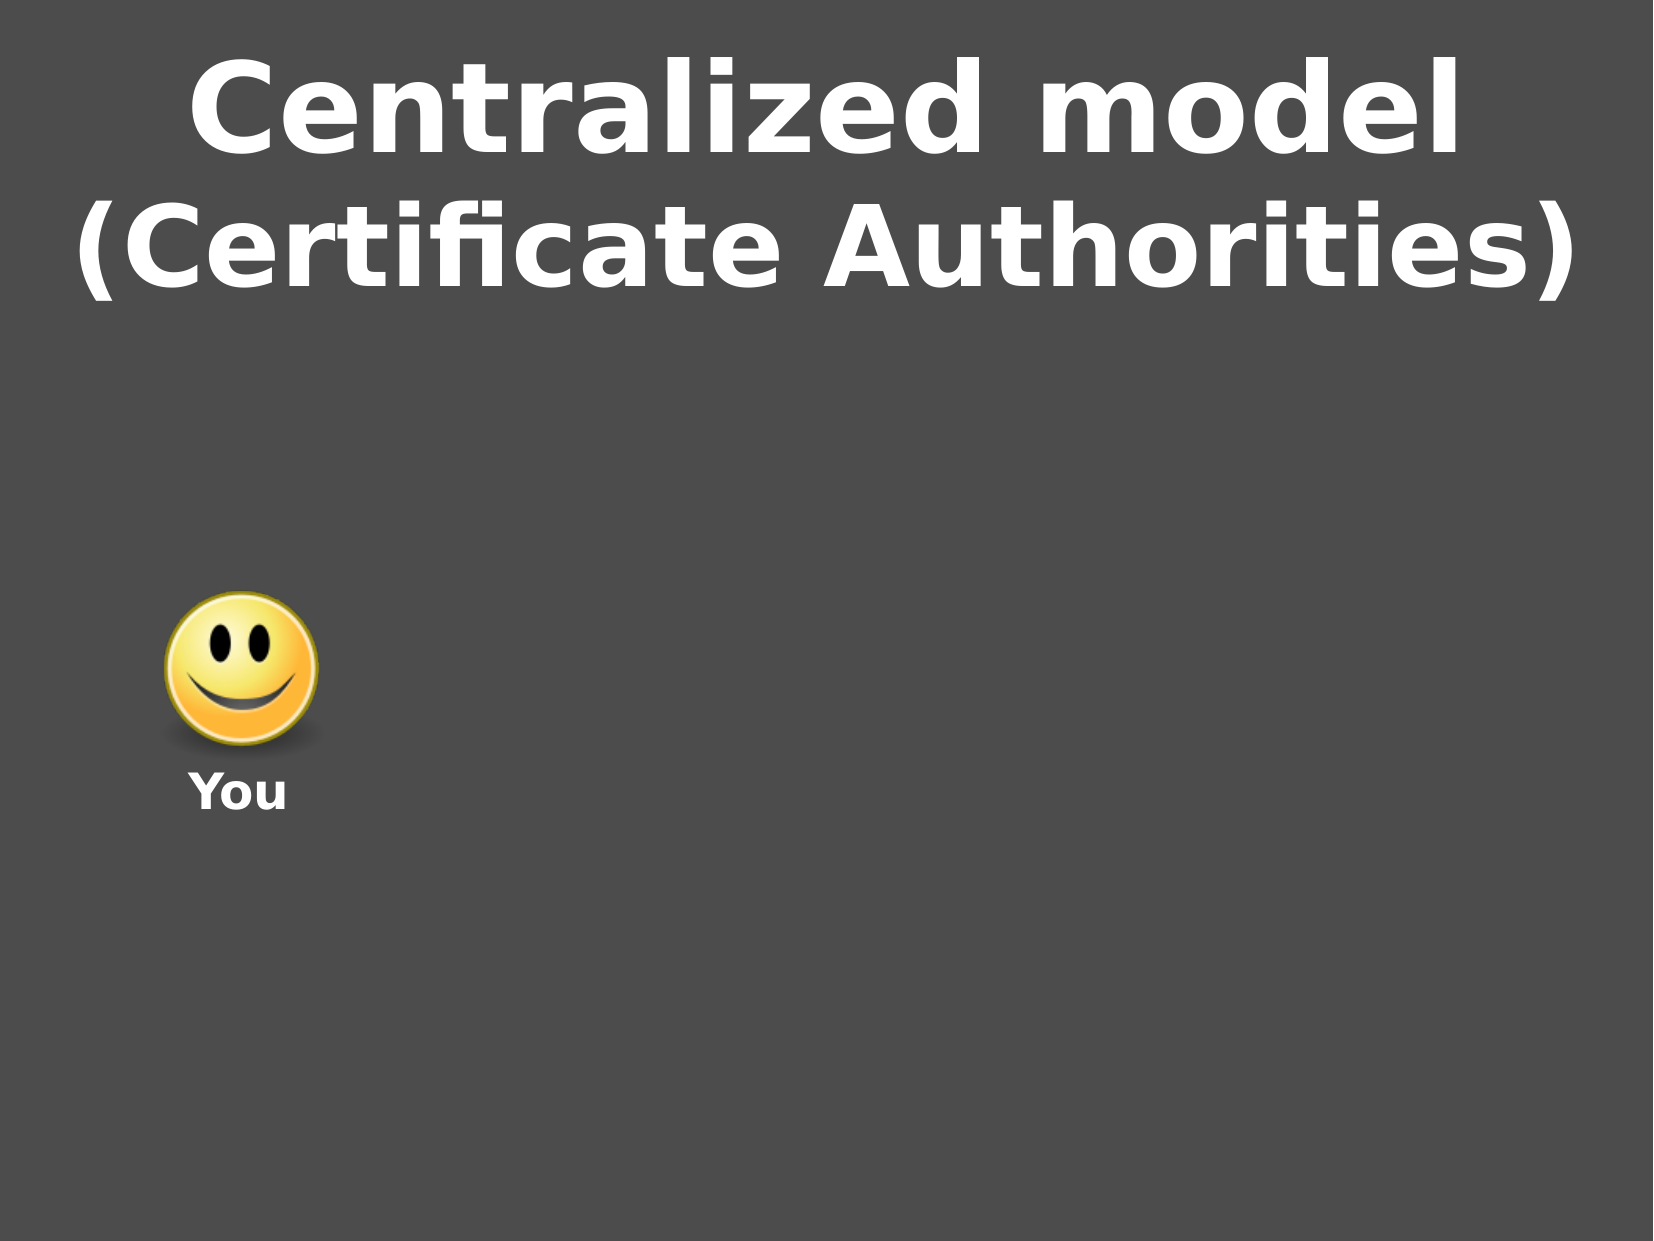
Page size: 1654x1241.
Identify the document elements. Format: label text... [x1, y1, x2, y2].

picture [140, 572, 341, 773]
text_box Centralized model (Certificate Authorities) [39, 28, 1615, 321]
text_box You [173, 755, 305, 830]
